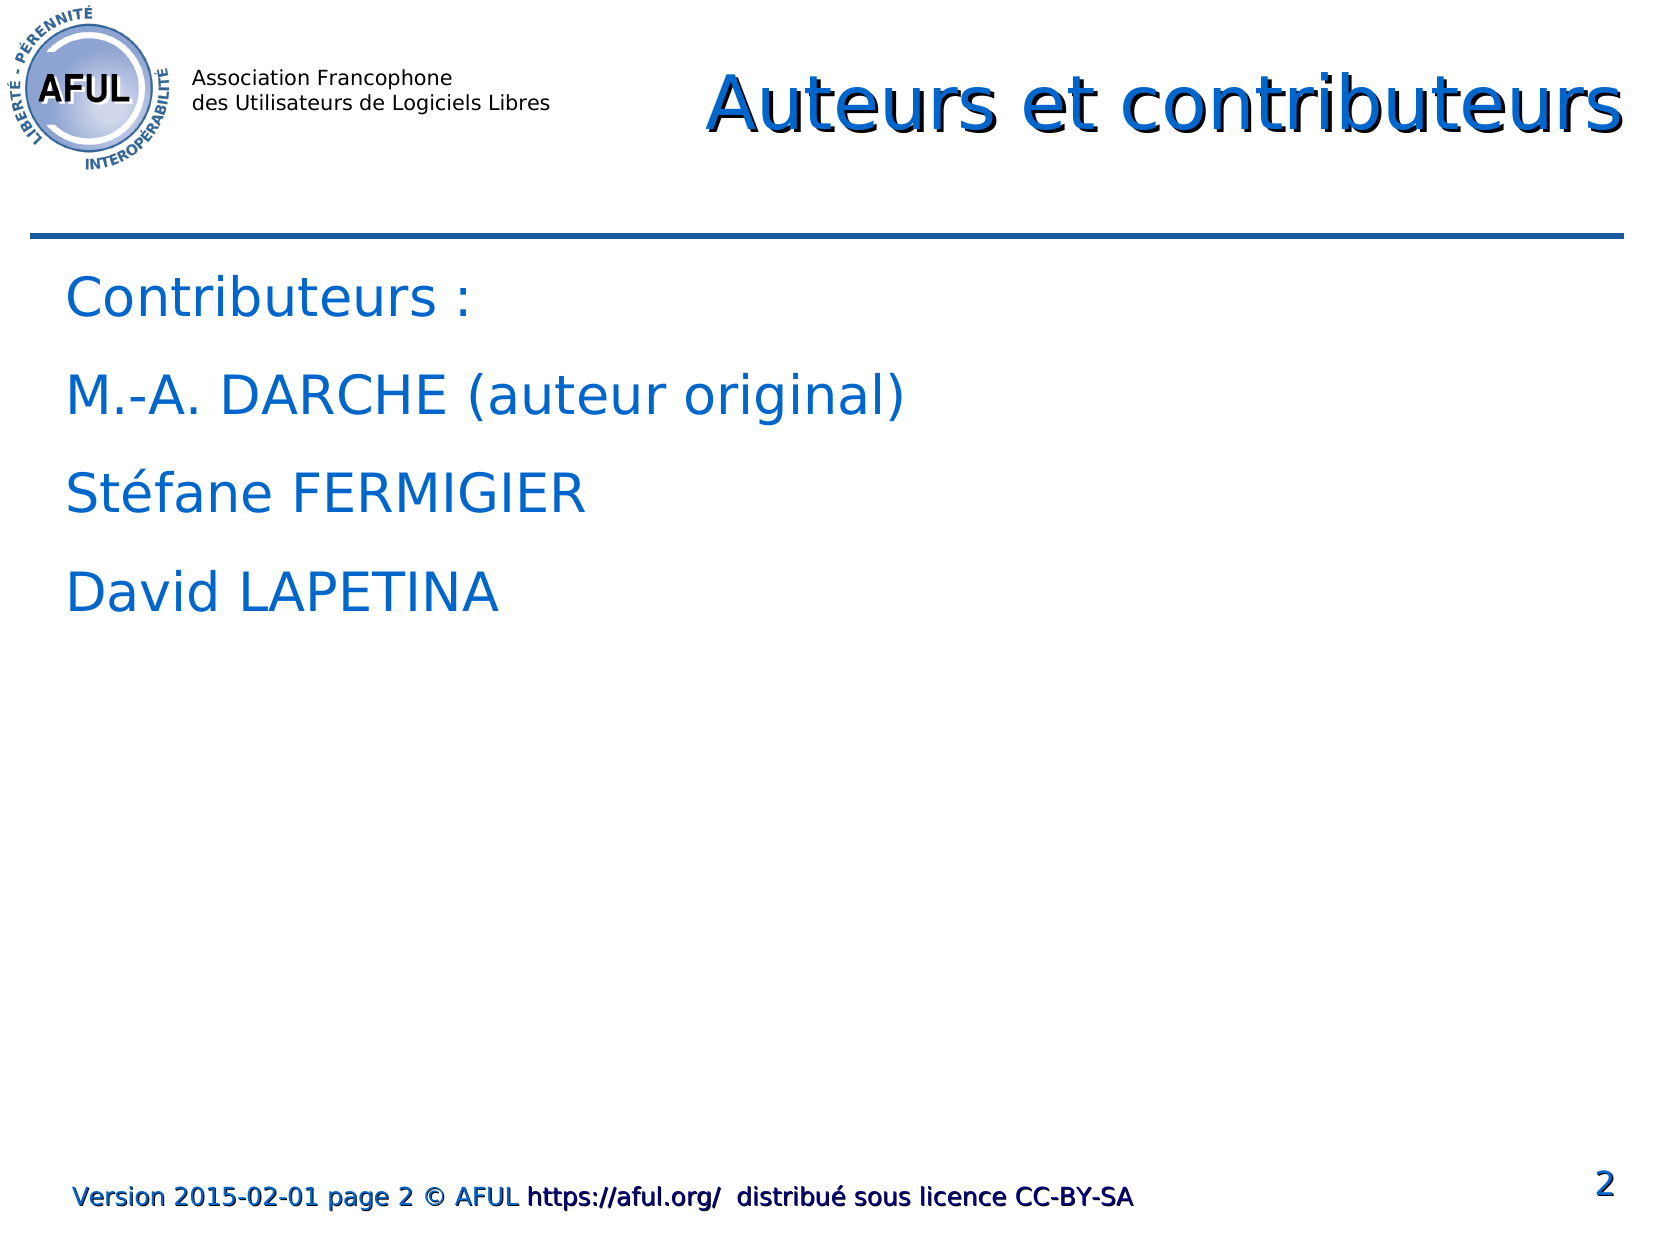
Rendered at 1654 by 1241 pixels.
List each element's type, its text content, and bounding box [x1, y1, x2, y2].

picture [0, 0, 178, 178]
list Contributeurs : M.-A. DARCHE (auteur original) Stéfane FERMIGIER David LAPETINA [47, 265, 1595, 1196]
title Auteurs et contributeurs [501, 0, 1625, 207]
